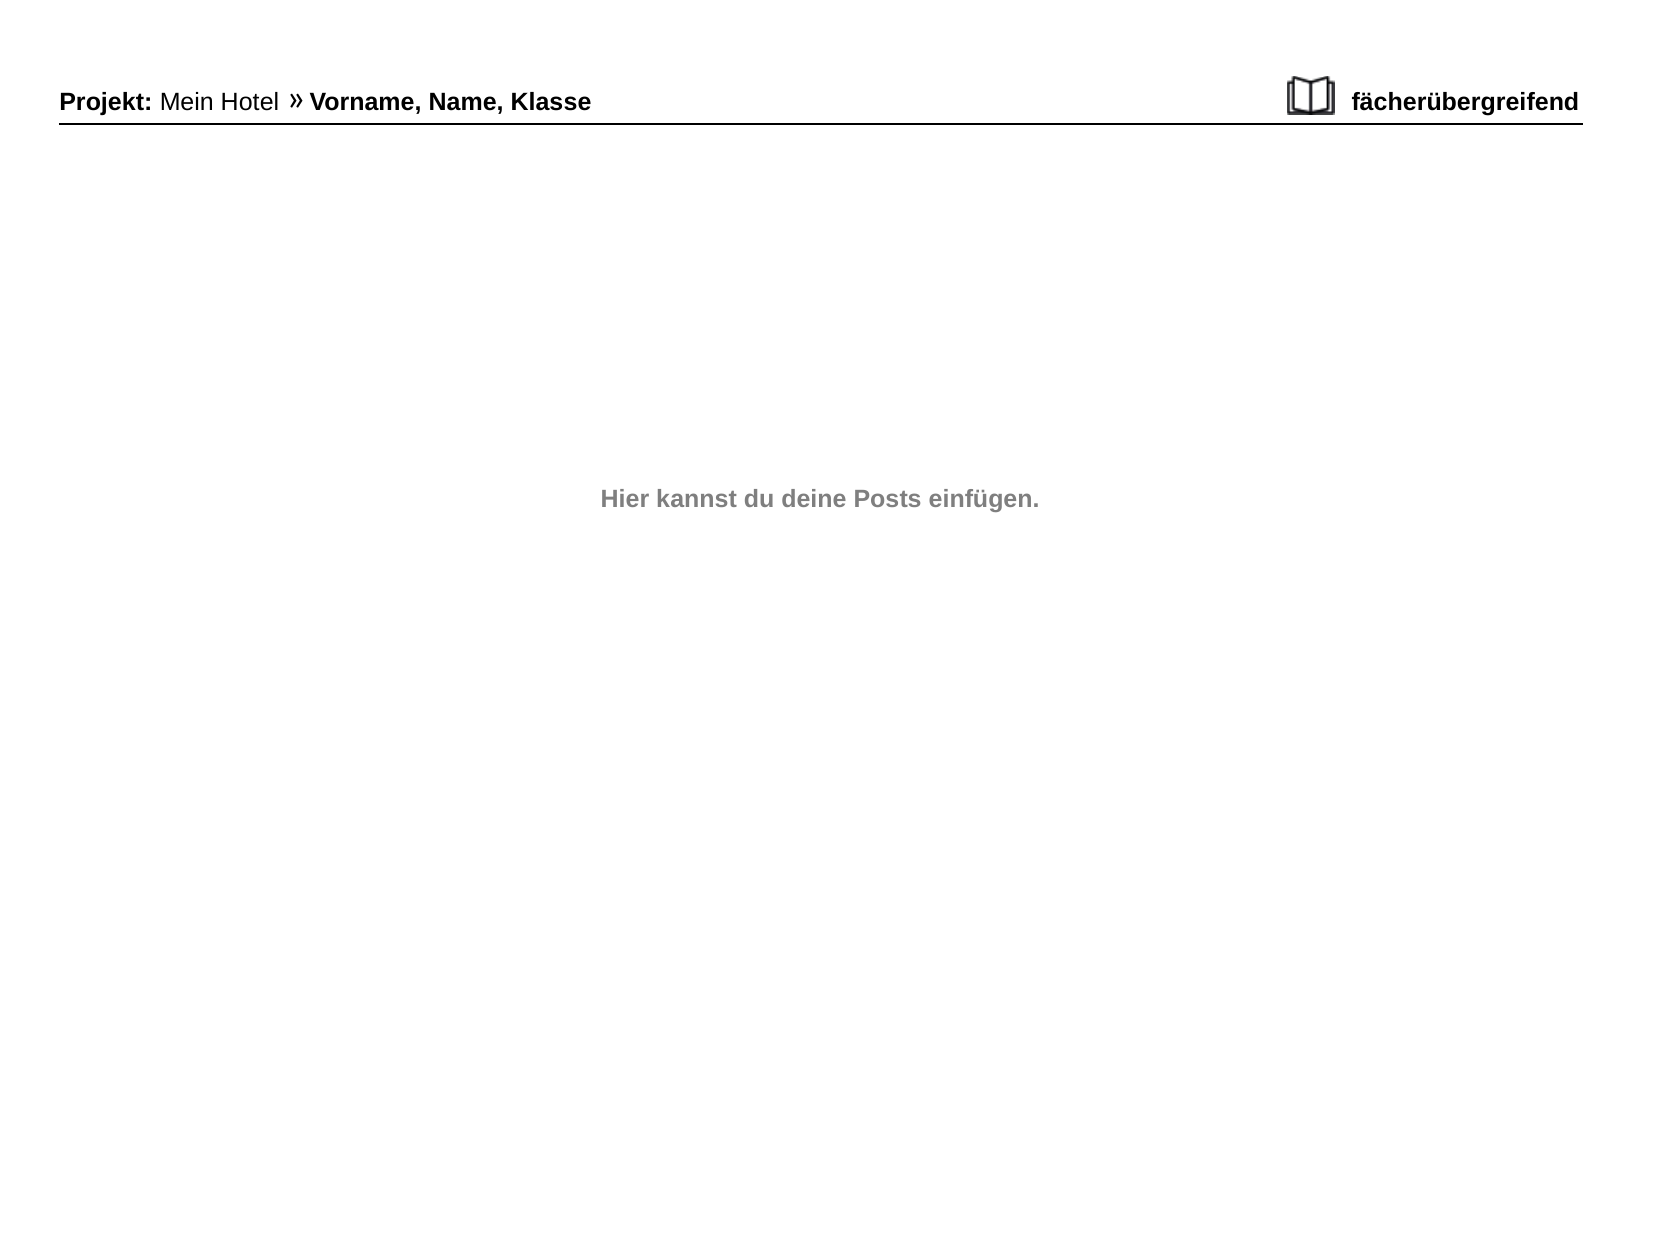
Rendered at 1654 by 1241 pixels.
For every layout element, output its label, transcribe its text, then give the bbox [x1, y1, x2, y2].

text_box Hier kannst du deine Posts einfügen. [58, 466, 1583, 526]
text_box Projekt: Mein Hotel » Vorname, Name, Klasse fächerübergreifend [59, 64, 1583, 123]
picture [1287, 76, 1335, 115]
